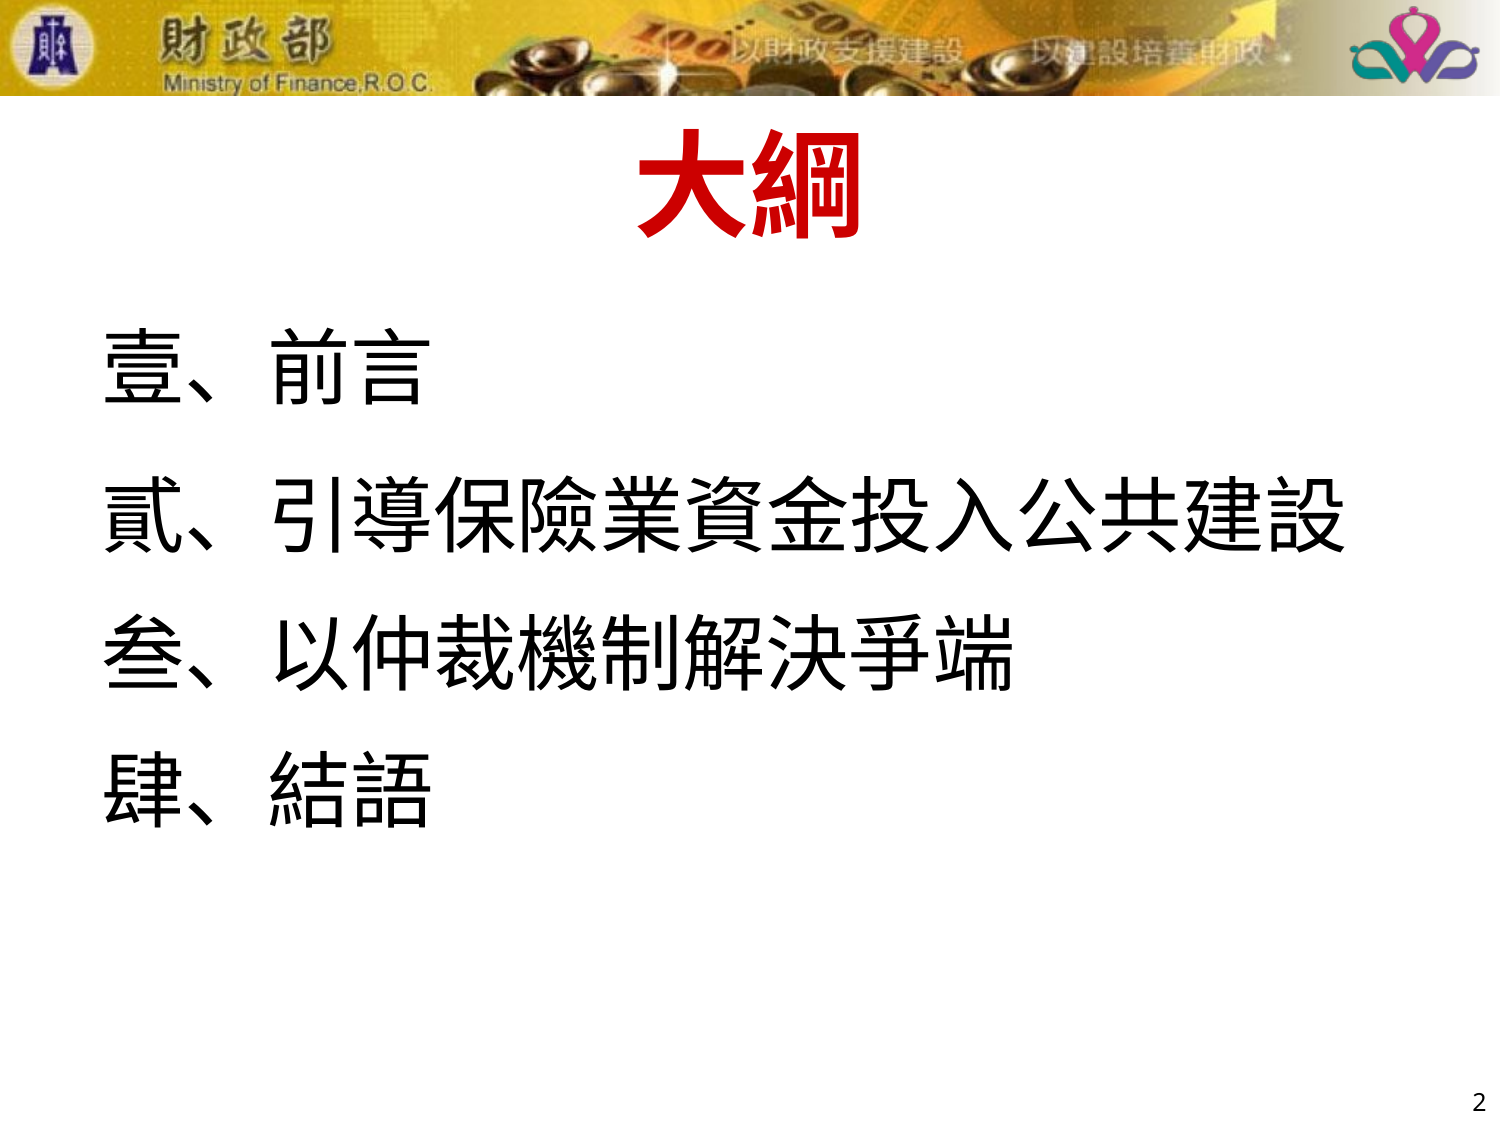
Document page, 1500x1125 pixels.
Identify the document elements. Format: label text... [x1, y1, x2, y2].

text_box 壹、前言 貳、引導保險業資金投入公共建設 叁、以仲裁機制解決爭端 肆、結語 [99, 265, 1354, 840]
title 大綱 [631, 110, 869, 255]
text_box 2 [1470, 1084, 1488, 1119]
text_box [0, 0, 1500, 95]
